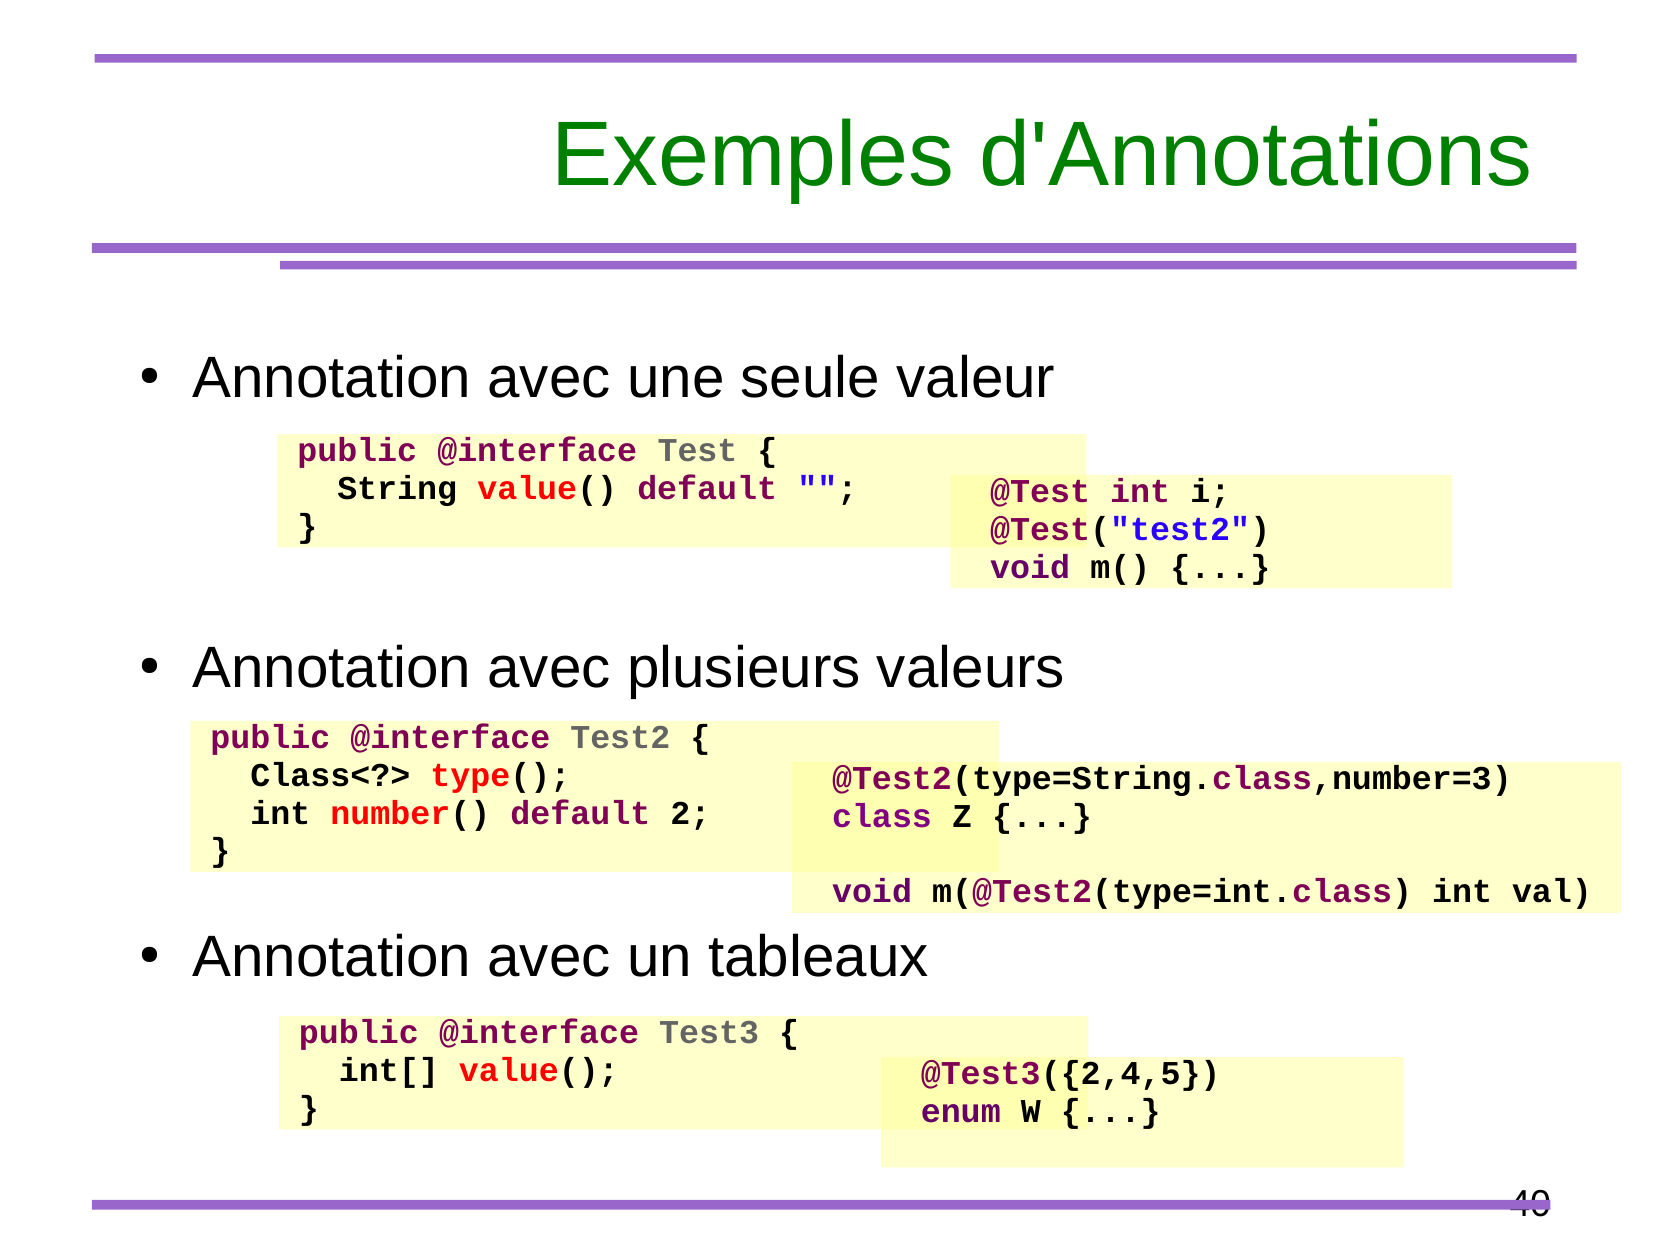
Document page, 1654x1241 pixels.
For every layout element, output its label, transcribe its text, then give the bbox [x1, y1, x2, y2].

title Exemples d'Annotations [121, 49, 1534, 257]
text_box @Test3({2,4,5}) enum W {...} [880, 1057, 1404, 1168]
text_box public @interface Test { String value() default ""; } [277, 434, 1087, 548]
text_box public @interface Test3 { int[] value(); } [279, 1016, 1089, 1130]
list Annotation avec une seule valeur Annotation avec plusieurs valeurs Annotation avec un tableaux [121, 344, 1534, 992]
text_box @Test int i; @Test("test2") void m() {...} [950, 474, 1453, 589]
text_box @Test2(type=String.class,number=3) class Z {...} void m(@Test2(type=int.class) int val) [792, 761, 1622, 913]
text_box public @interface Test2 { Class<?> type(); int number() default 2; } [190, 720, 1000, 872]
